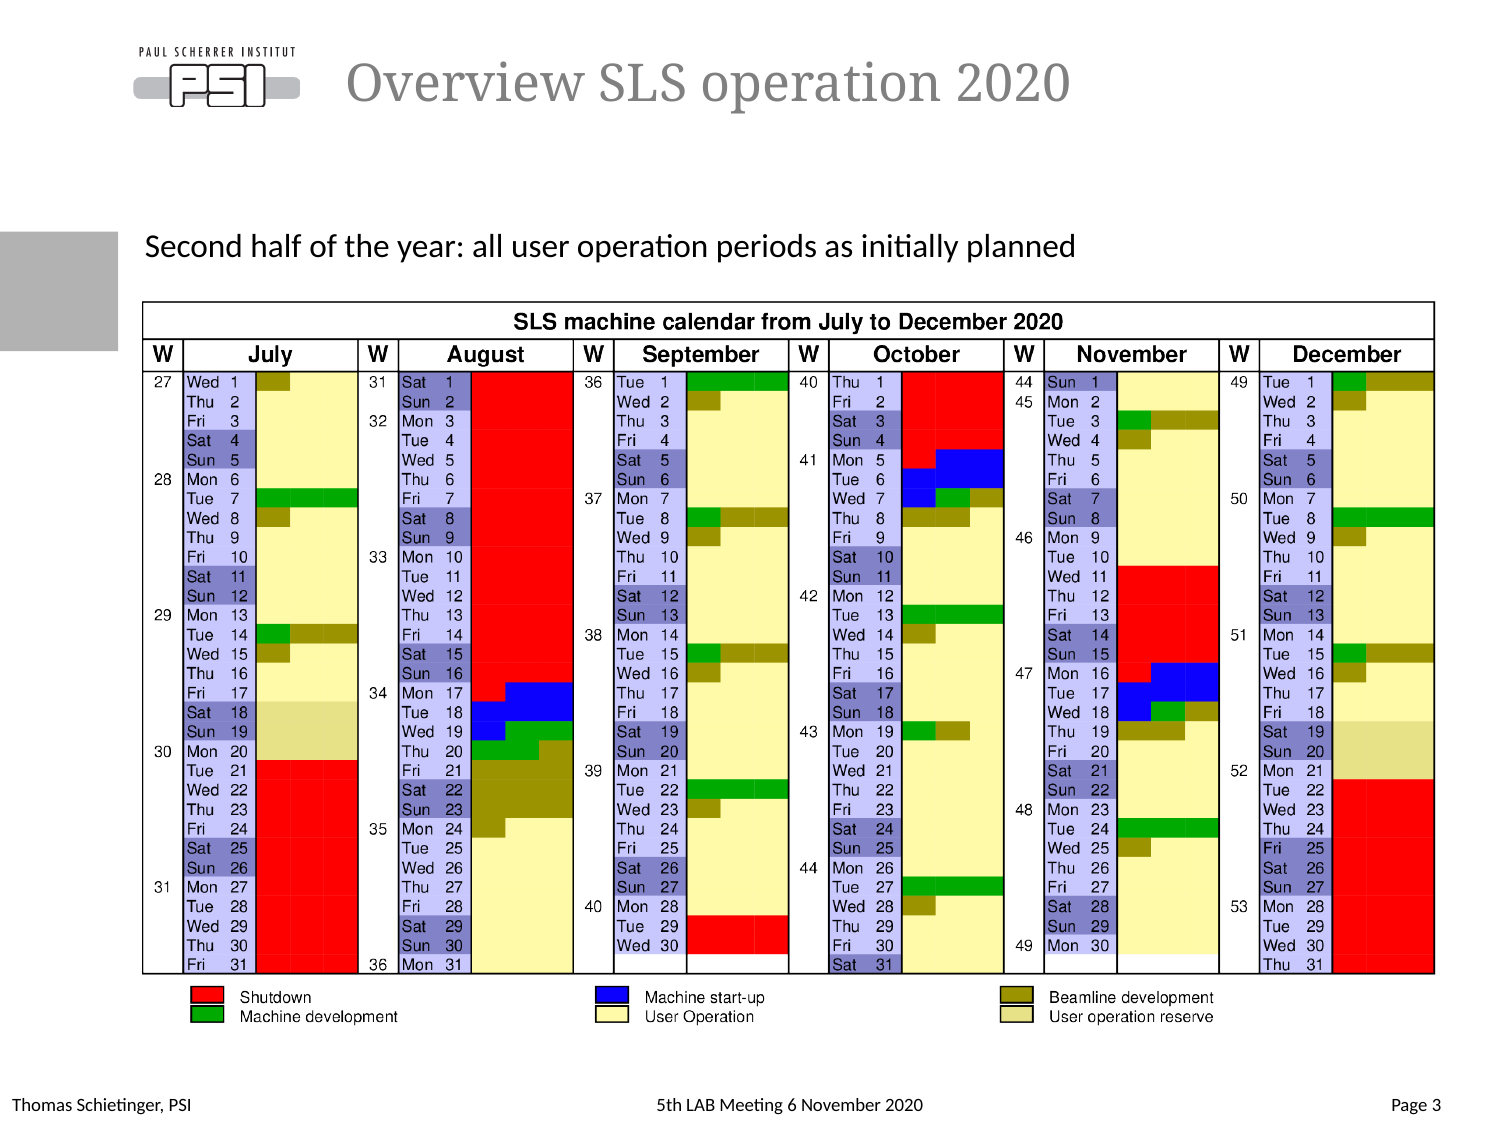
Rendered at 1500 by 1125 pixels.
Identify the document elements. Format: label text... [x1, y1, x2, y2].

list Second half of the year: all user operation periods as initially planned [144, 224, 1205, 273]
title Overview SLS operation 2020 [345, 49, 1082, 133]
picture [130, 288, 1451, 1100]
